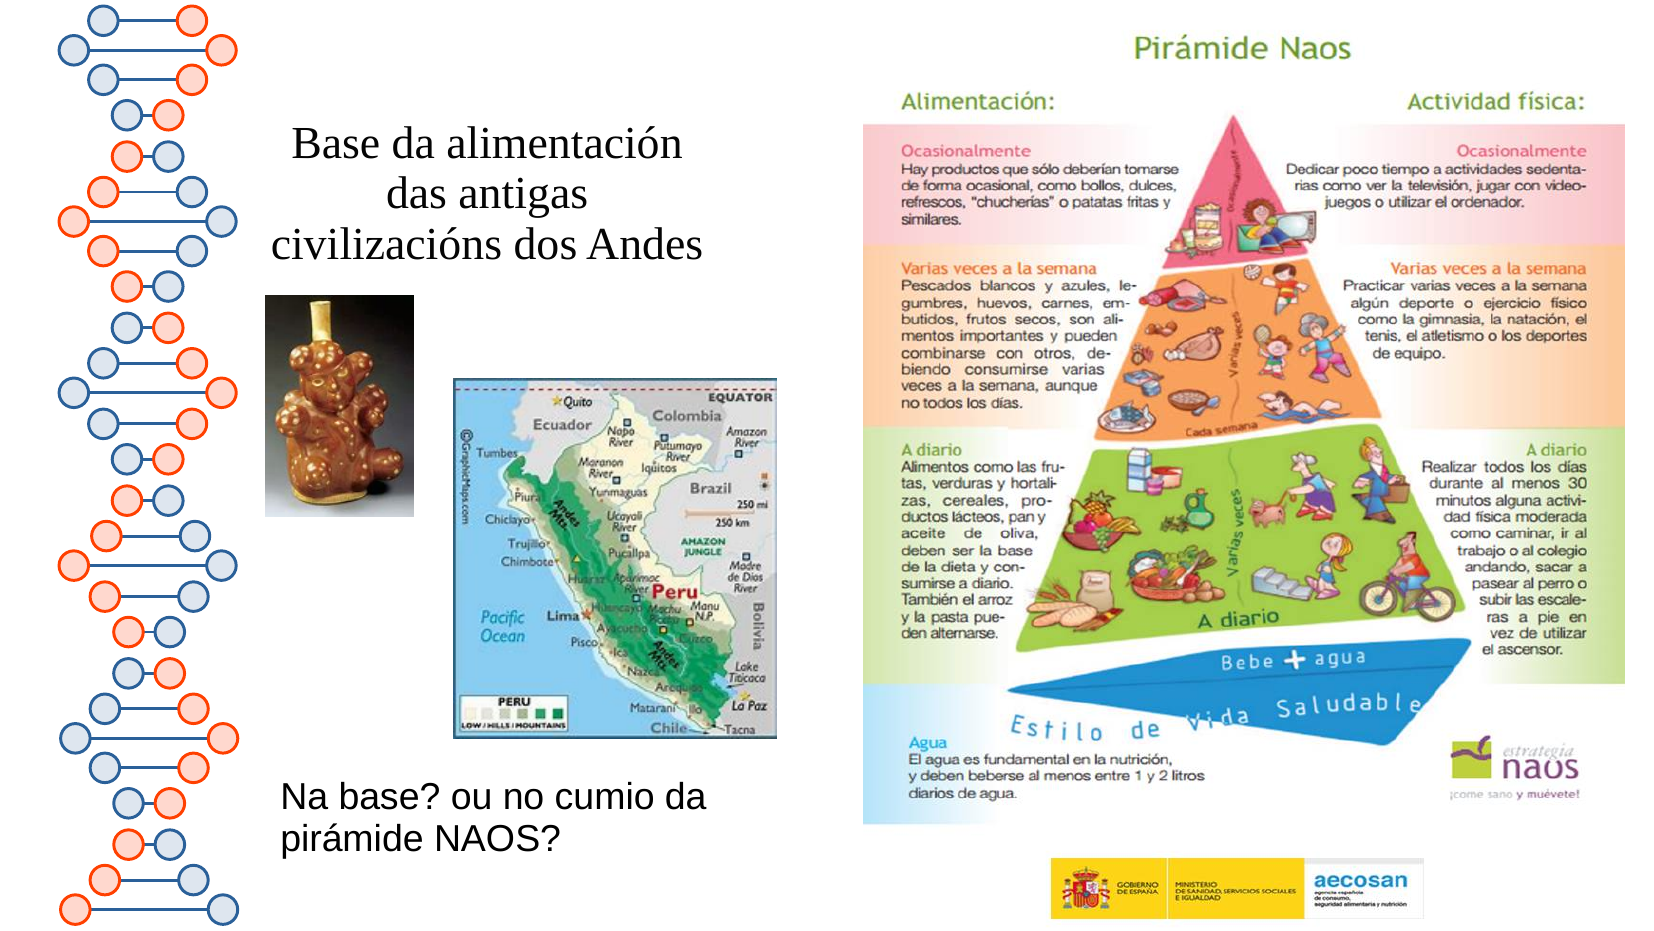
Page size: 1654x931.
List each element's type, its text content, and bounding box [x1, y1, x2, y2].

picture [265, 295, 414, 517]
title Base da alimentación das antigas civilizacións dos Andes [265, 110, 709, 277]
picture [863, 0, 1625, 931]
text_box Na base? ou no cumio da pirámide NAOS? [265, 767, 768, 867]
picture [453, 378, 777, 739]
